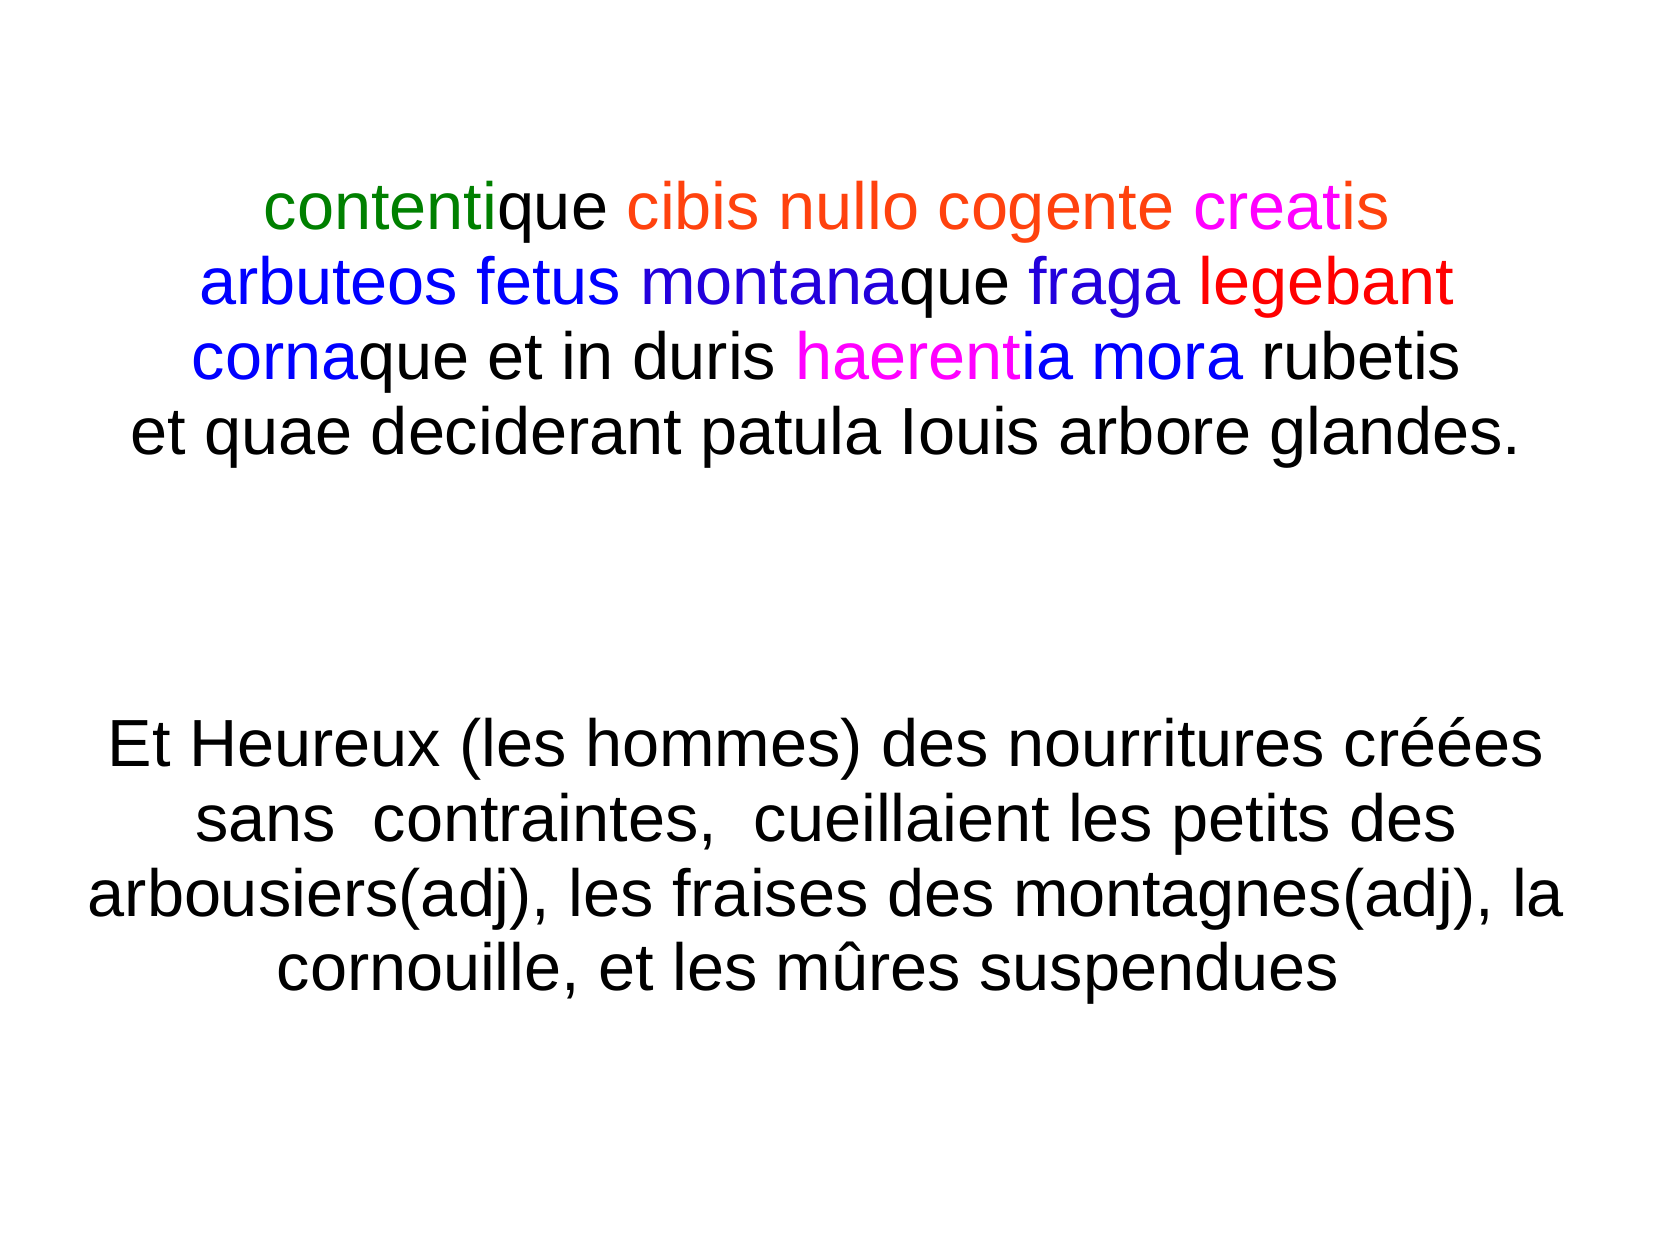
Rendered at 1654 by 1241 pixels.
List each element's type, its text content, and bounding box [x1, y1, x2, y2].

subtitle Et Heureux (les hommes) des nourritures créées sans contraintes, cueillaient les petits des arbousiers(adj), les fraises des montagnes(adj), la cornouille, et les mûres suspendues [82, 602, 1571, 1109]
title contentique cibis nullo cogente creatis arbuteos fetus montanaque fraga legebant cornaque et in duris haerentia mora rubetis et quae deciderant patula Iouis arbore glandes. [47, 35, 1607, 603]
